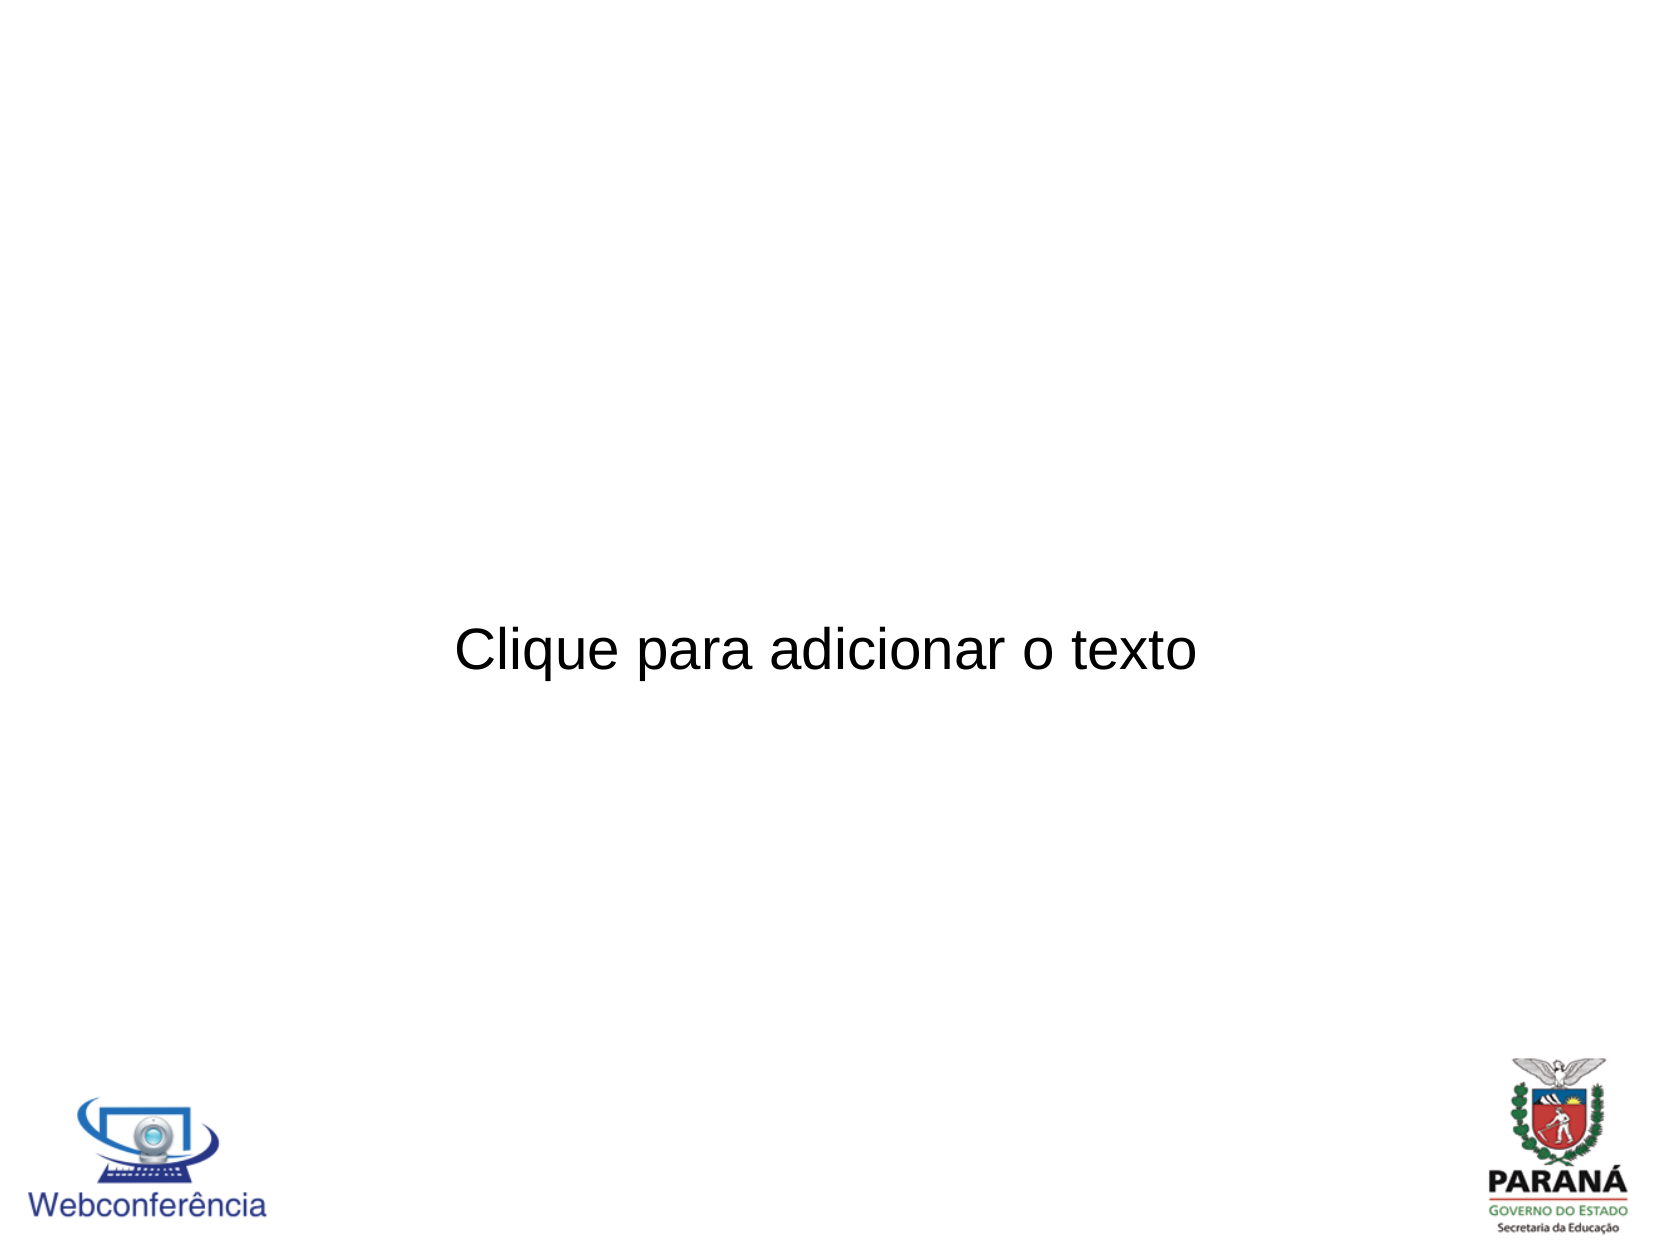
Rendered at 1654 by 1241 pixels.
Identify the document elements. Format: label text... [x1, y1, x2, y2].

subtitle Clique para adicionar o texto [99, 290, 1555, 1010]
picture [1464, 1051, 1653, 1239]
picture [7, 1093, 284, 1229]
